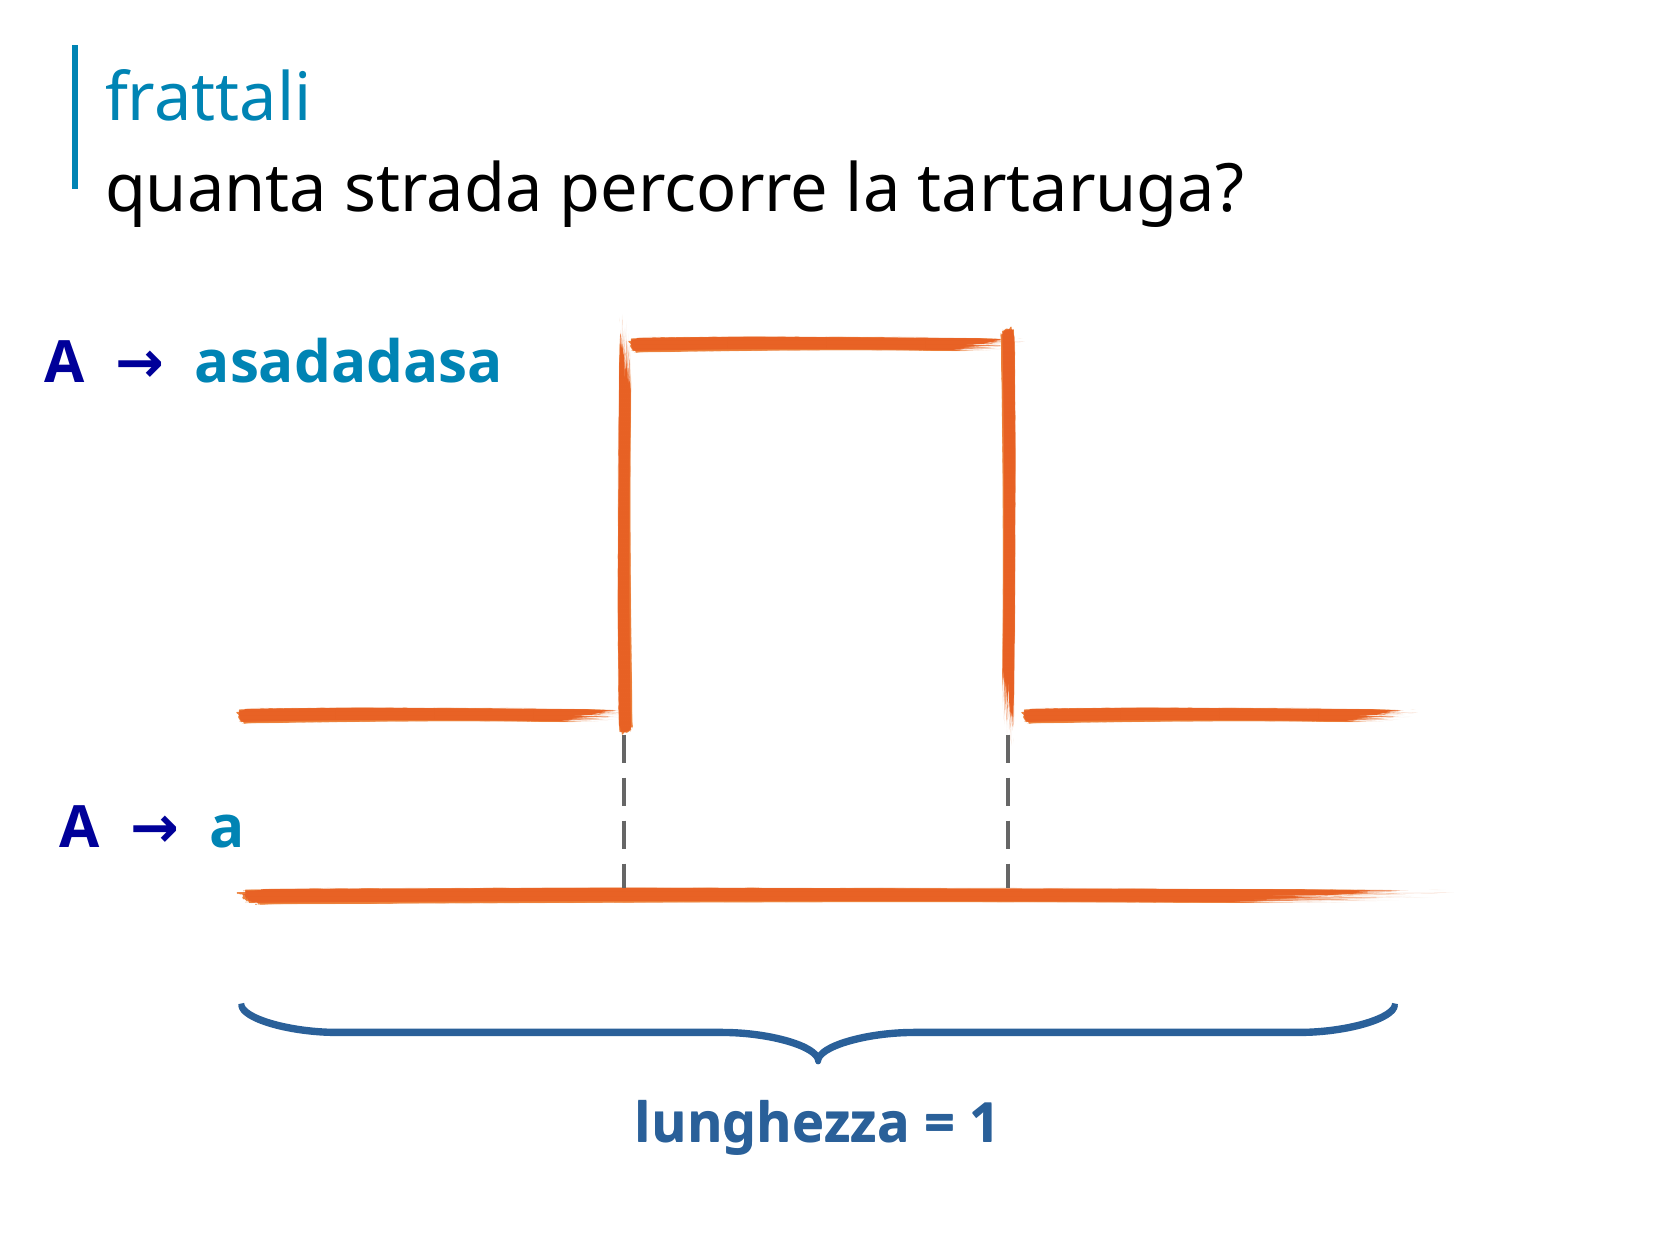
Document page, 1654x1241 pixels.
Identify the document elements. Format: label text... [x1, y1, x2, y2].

picture [1021, 707, 1418, 724]
text_box A → asadadasa [30, 315, 525, 406]
text_box A → a [45, 780, 270, 871]
picture [236, 314, 1025, 746]
text_box lunghezza = 1 [628, 1079, 1007, 1160]
picture [236, 887, 1454, 905]
title frattali quanta strada percorre la tartaruga? [105, 49, 1571, 200]
